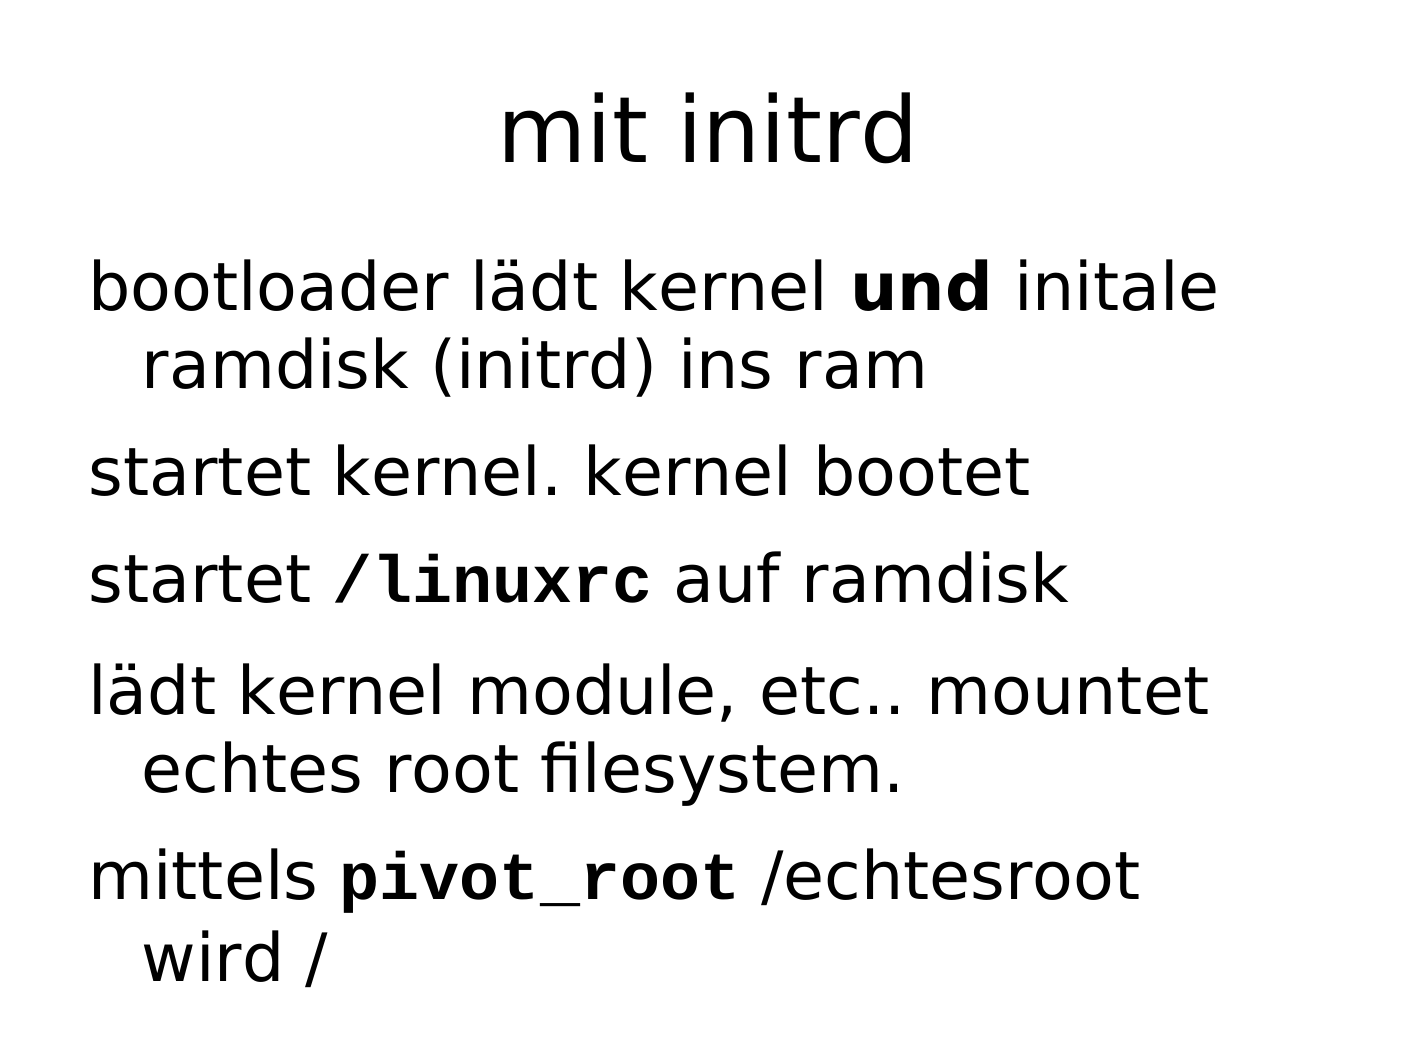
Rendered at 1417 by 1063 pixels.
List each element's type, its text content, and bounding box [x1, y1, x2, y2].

list bootloader lädt kernel und initale ramdisk (initrd) ins ram startet kernel. kernel bootet startet /linuxrc auf ramdisk lädt kernel module, etc.. mountet echtes root filesystem. mittels pivot_root /echtesroot wird / [70, 248, 1346, 998]
title mit initrd [70, 49, 1346, 213]
